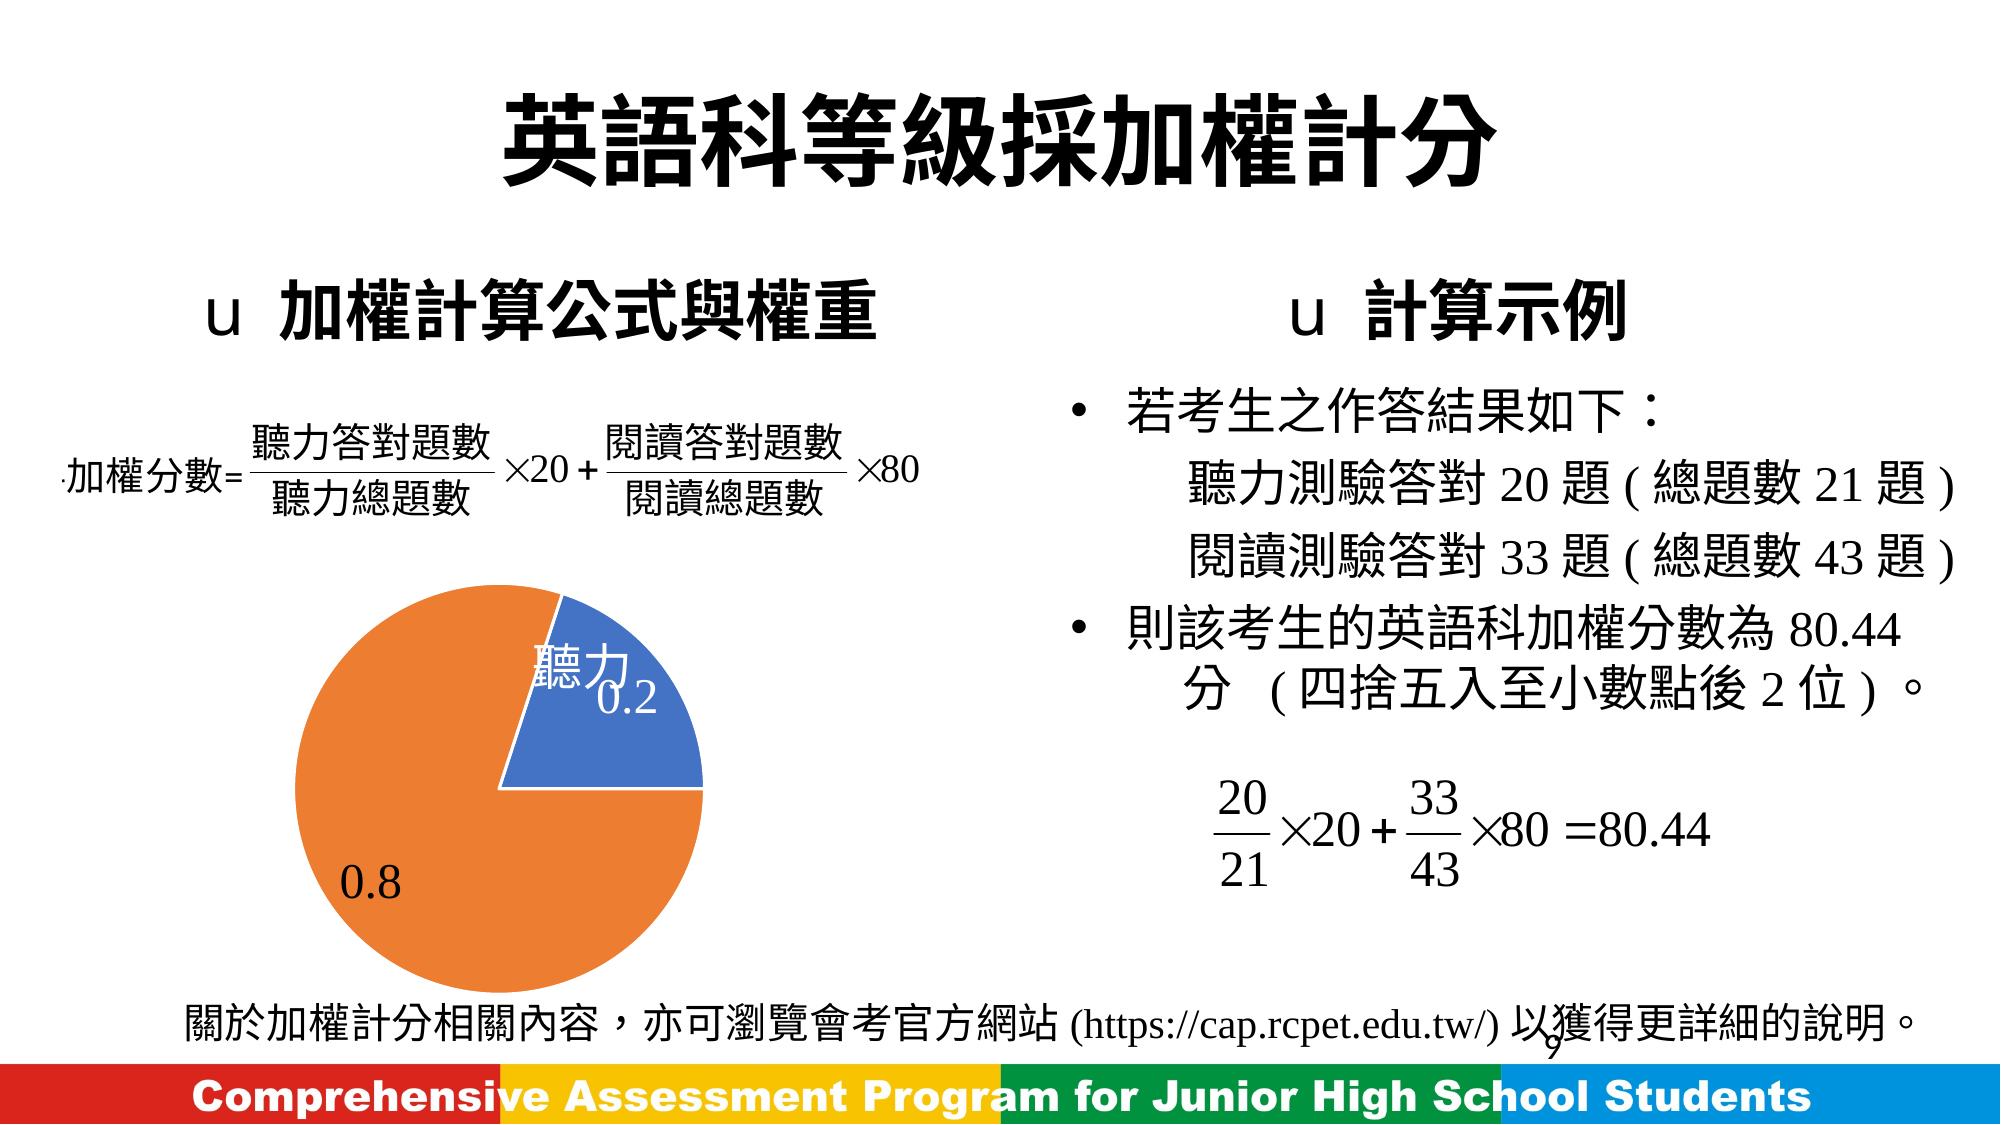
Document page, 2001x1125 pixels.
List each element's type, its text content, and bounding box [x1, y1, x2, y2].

list 計算示例 [1015, 251, 1901, 357]
text_box 9 [1528, 1014, 1995, 1075]
title 英語科等級採加權計分 [99, 45, 1900, 233]
list 加權計算公式與權重 [99, 251, 984, 357]
chart [149, 553, 900, 1004]
chart [1205, 765, 1718, 898]
picture [62, 398, 937, 549]
list 若考生之作答結果如下： 聽力測驗答對20題(總題數21題) 閱讀測驗答對33題(總題數43題) 則該考生的英語科加權分數為80.44分 (四捨五入至小數點後2位)。 [1055, 371, 1976, 1014]
text_box 關於加權計分相關內容，亦可瀏覽會考官方網站(https://cap.rcpet.edu.tw/)以獲得更詳細的說明。 [168, 989, 1943, 1054]
